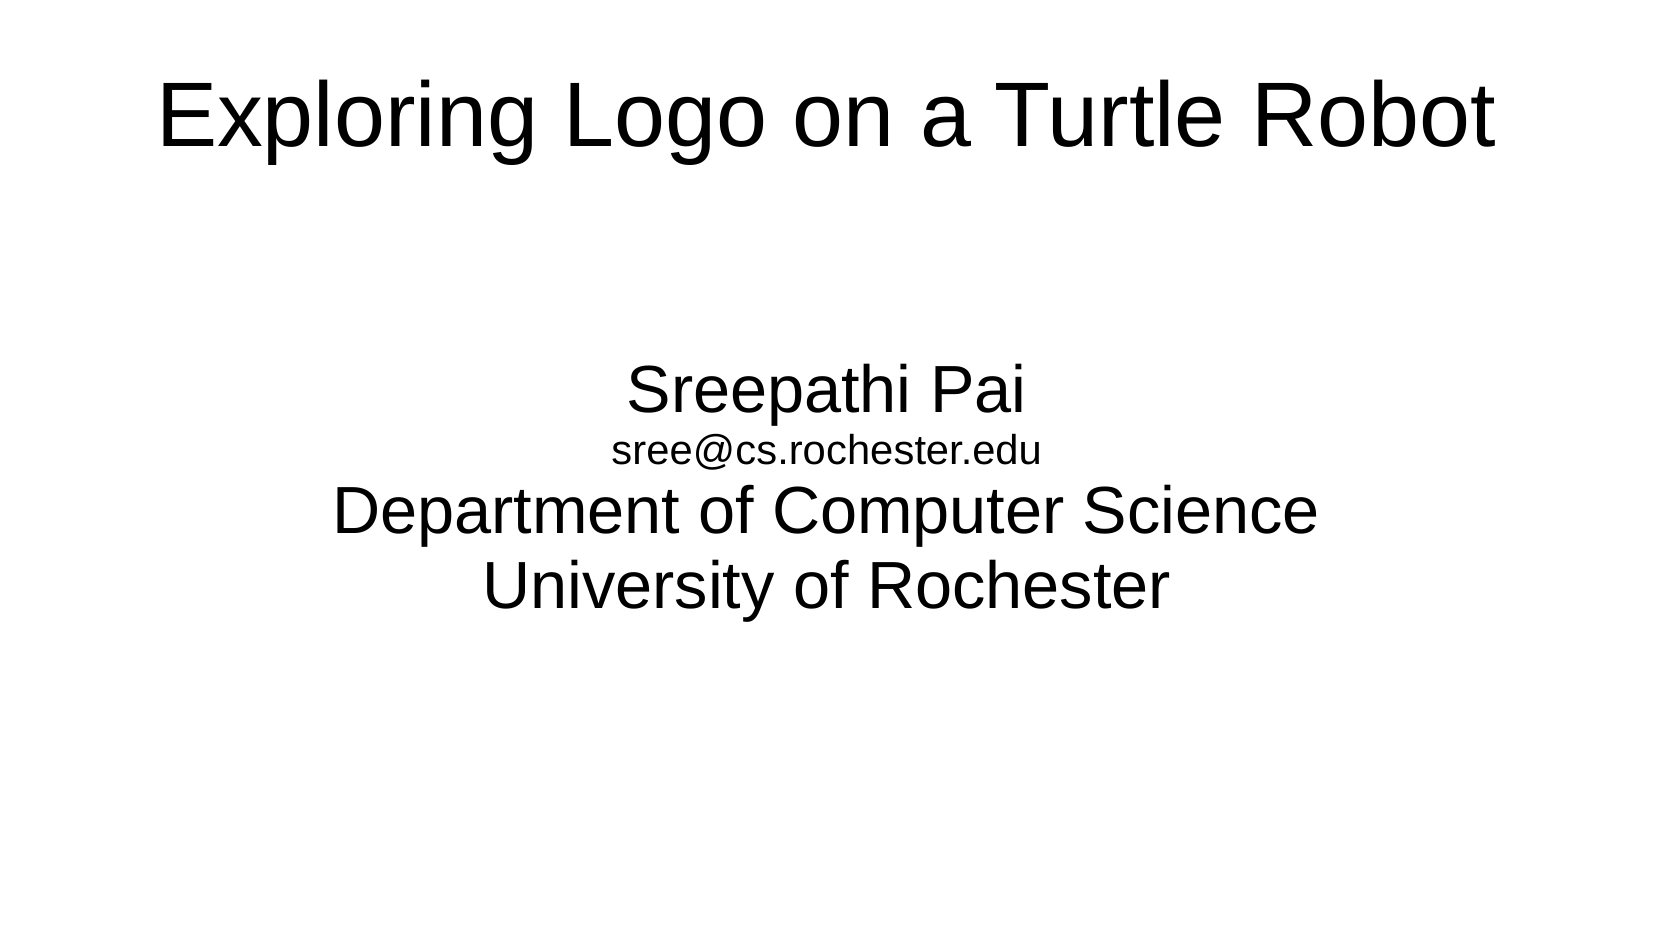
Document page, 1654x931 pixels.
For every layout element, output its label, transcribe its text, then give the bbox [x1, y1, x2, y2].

subtitle Sreepathi Pai sree@cs.rochester.edu Department of Computer Science University of Rochester [82, 217, 1571, 758]
title Exploring Logo on a Turtle Robot [82, 37, 1571, 193]
